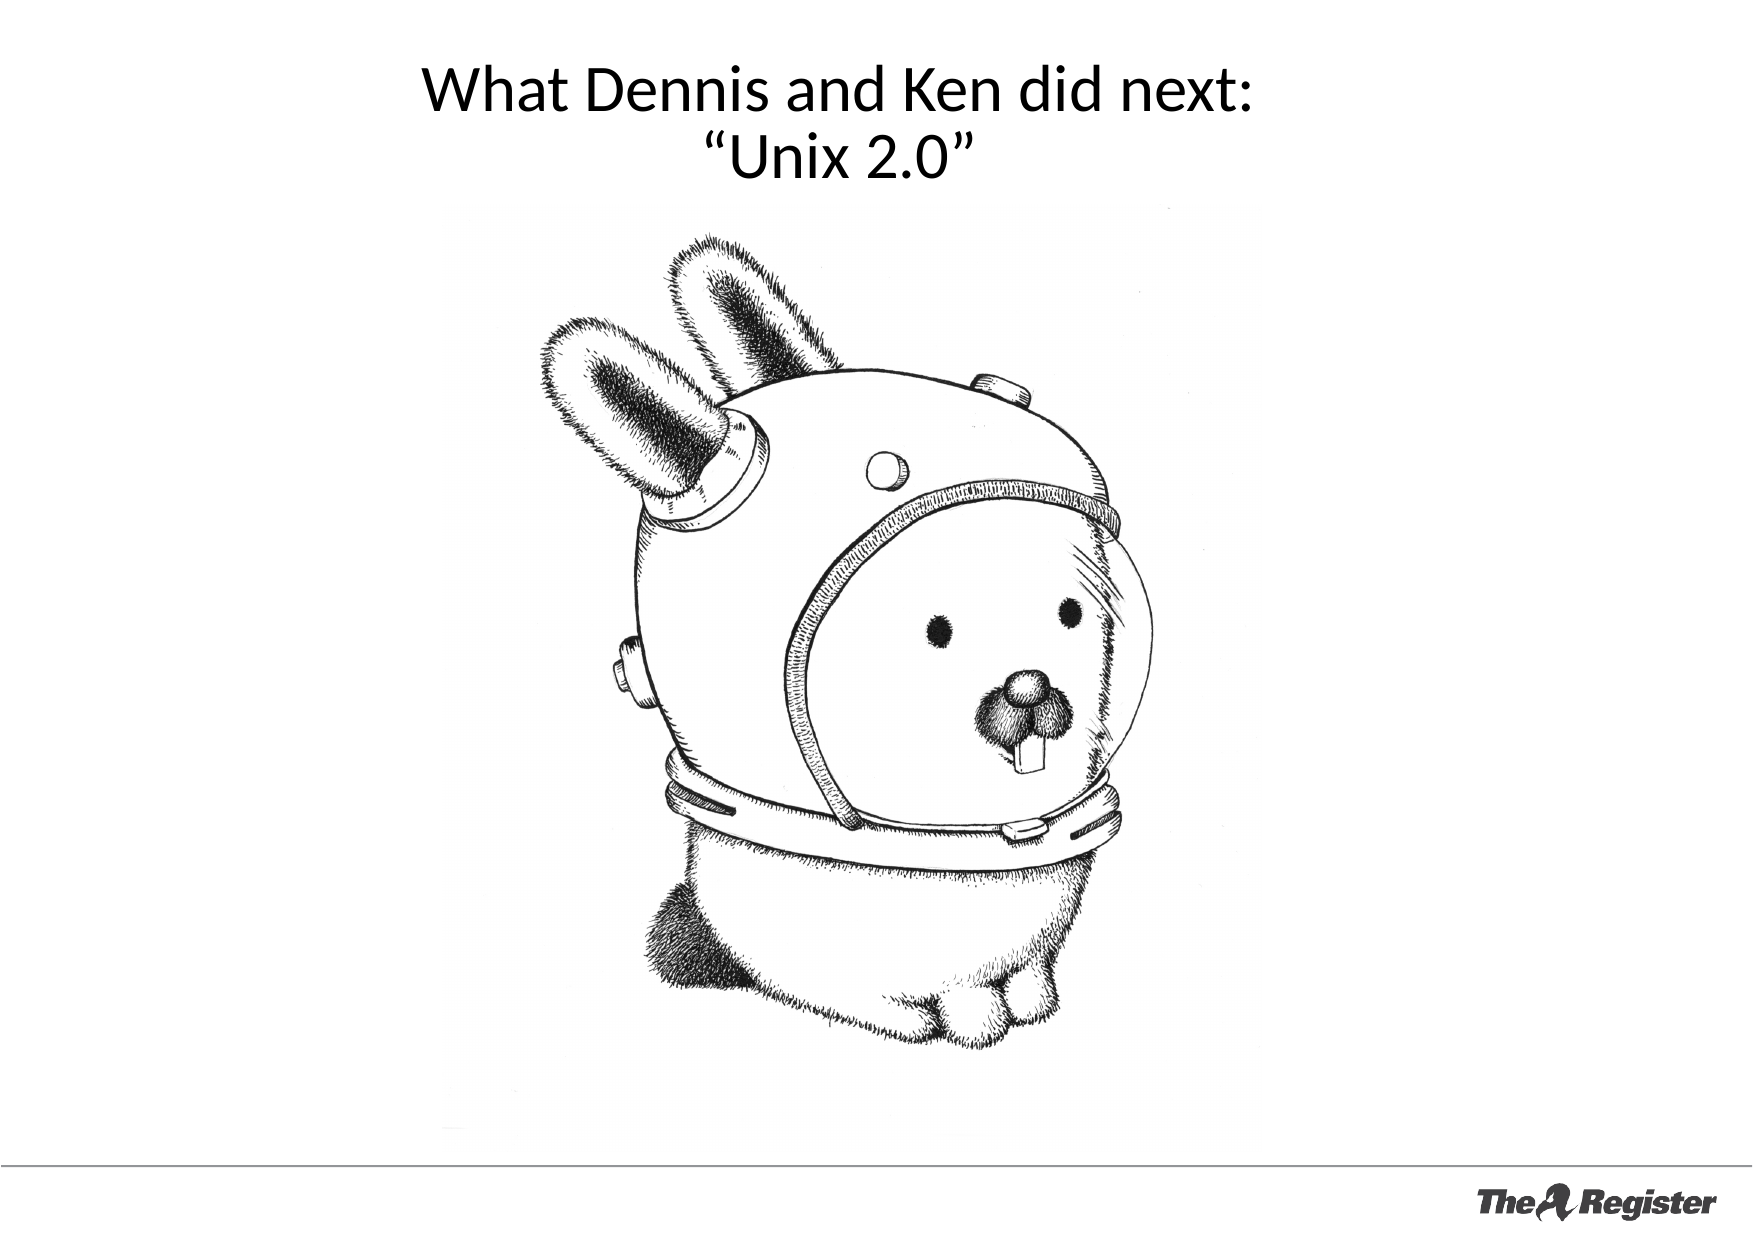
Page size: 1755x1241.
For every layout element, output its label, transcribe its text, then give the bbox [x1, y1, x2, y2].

picture [442, 204, 1262, 1152]
picture [1477, 1183, 1717, 1222]
title What Dennis and Ken did next: “Unix 2.0” [72, 38, 1605, 218]
